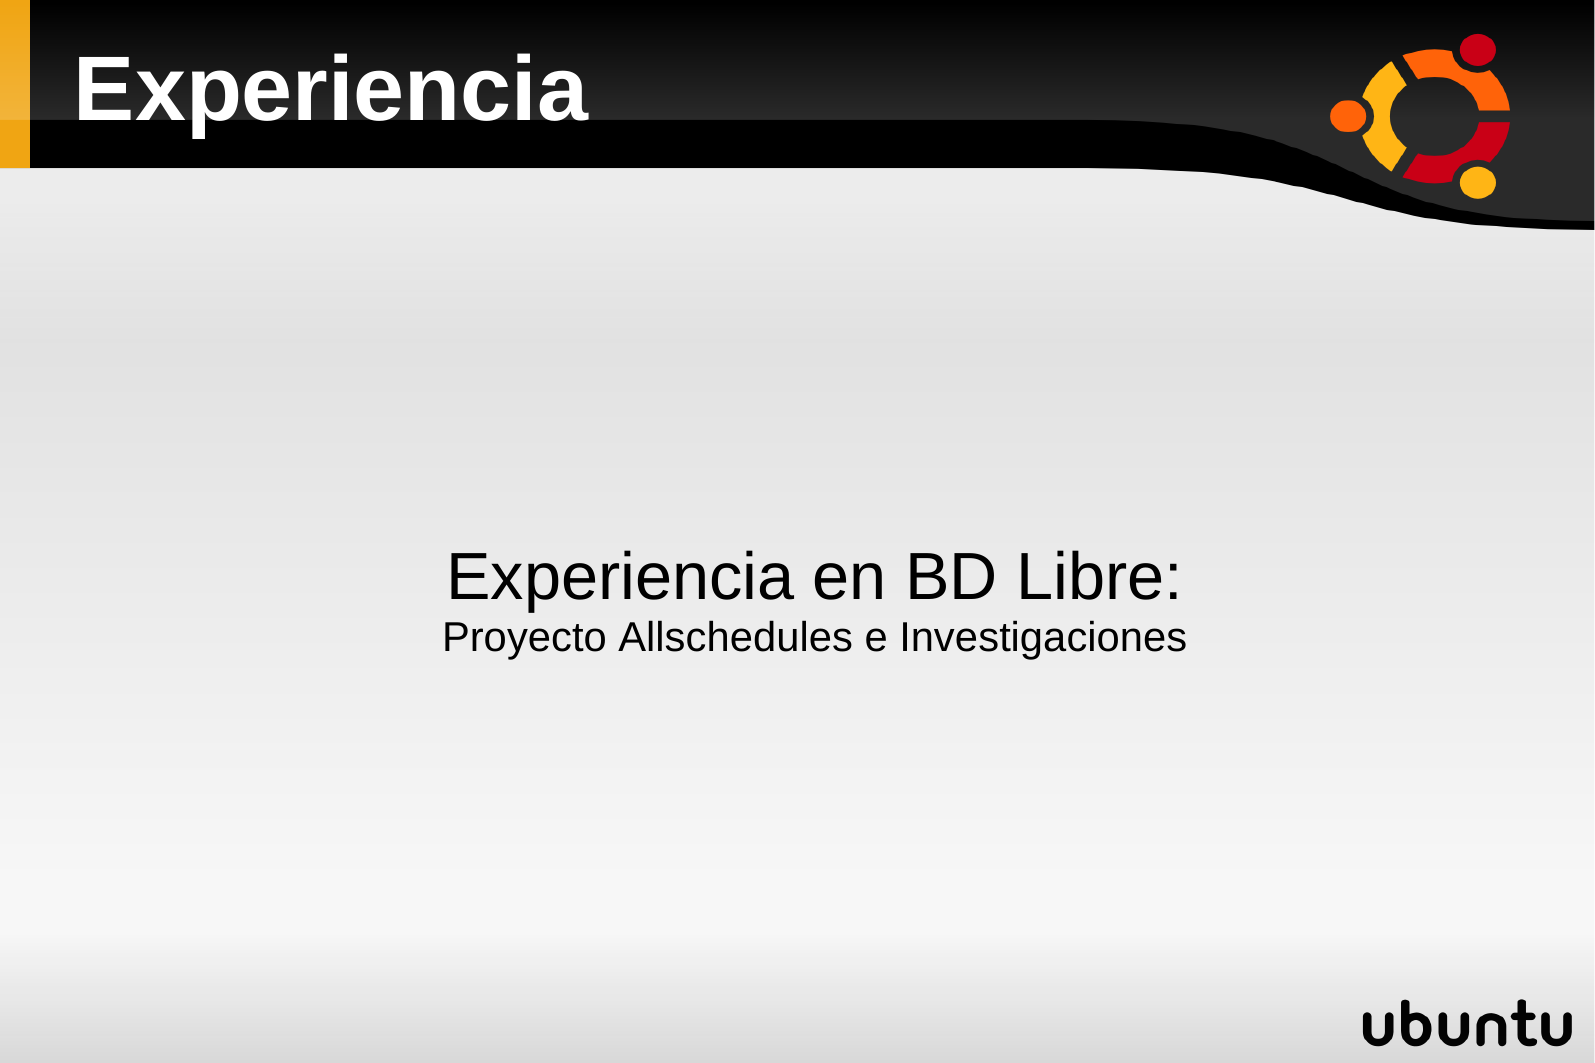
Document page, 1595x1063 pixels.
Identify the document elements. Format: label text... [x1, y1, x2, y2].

title Experiencia [74, 0, 1510, 178]
subtitle Experiencia en BD Libre: Proyecto Allschedules e Investigaciones [79, 256, 1515, 943]
picture [0, 0, 1595, 1063]
